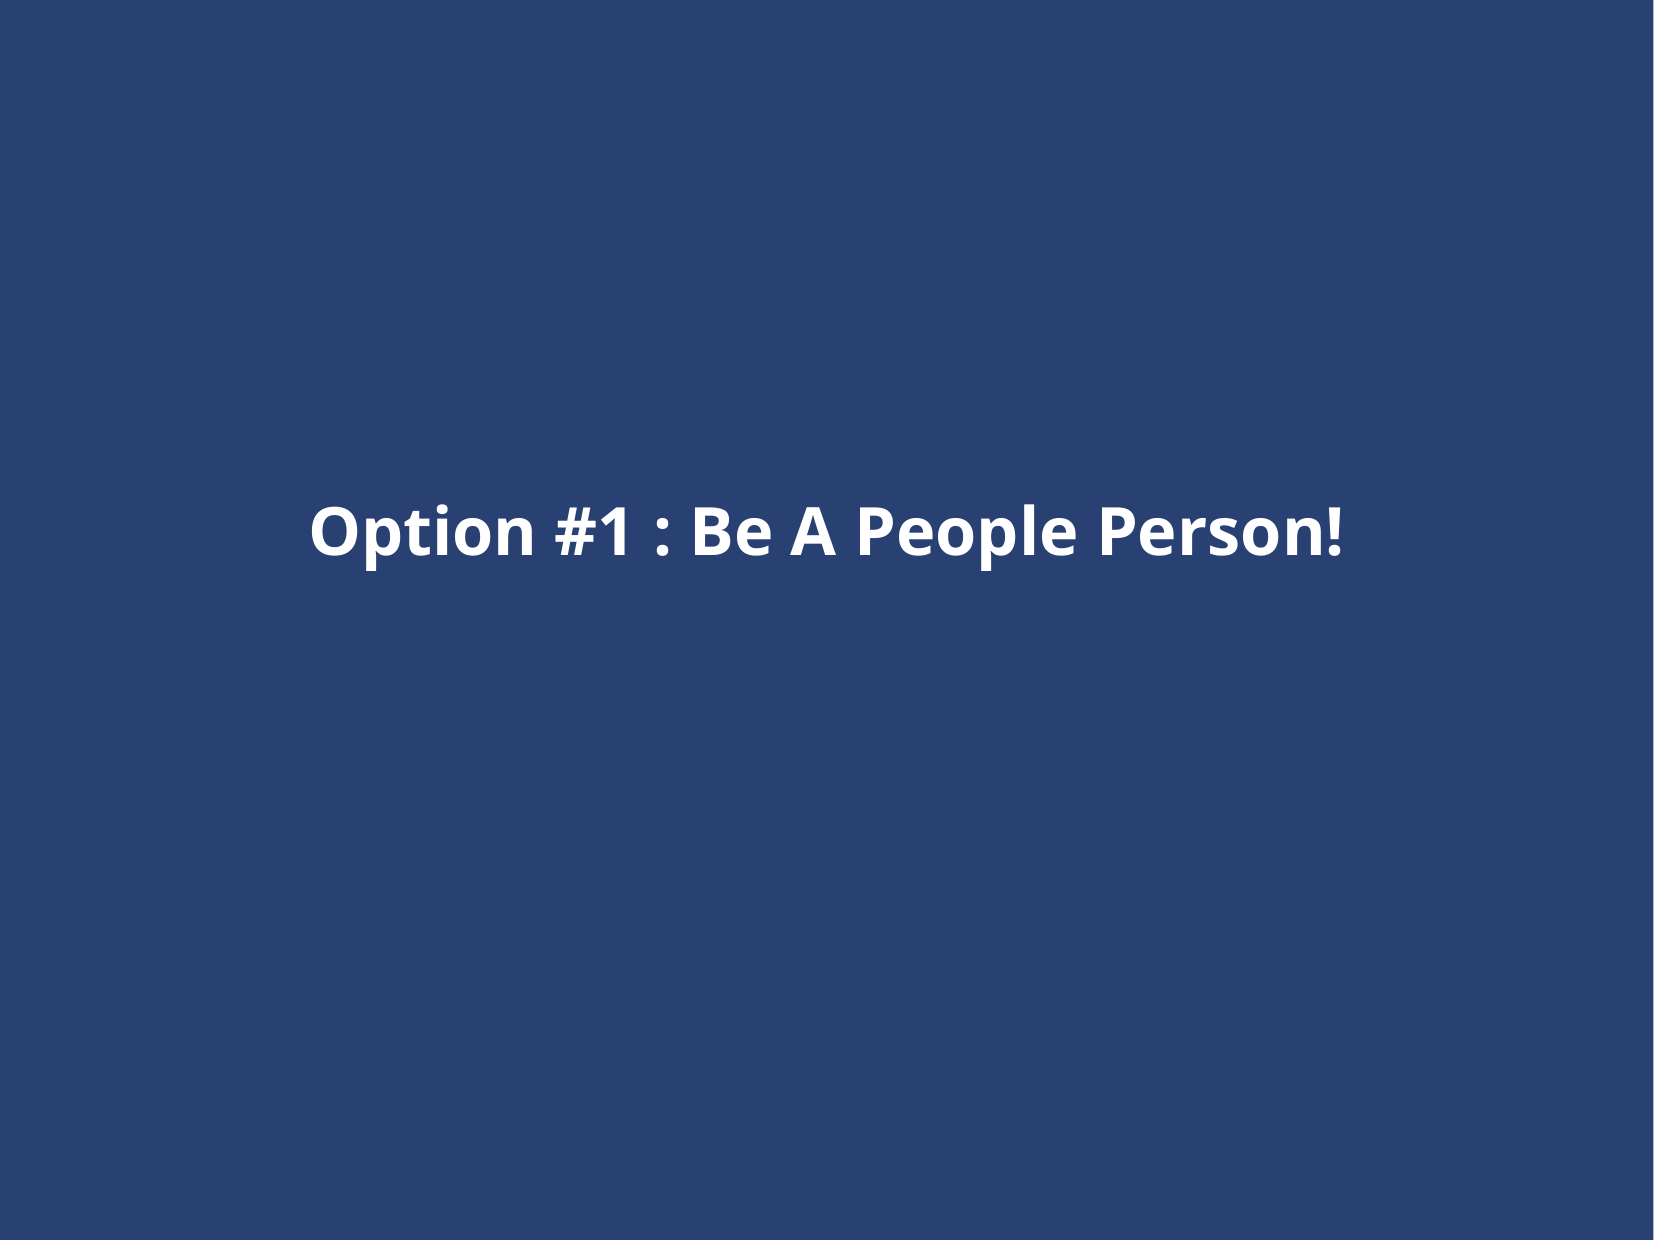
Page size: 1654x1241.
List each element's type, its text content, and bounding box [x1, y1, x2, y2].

subtitle Option #1 : Be A People Person! [82, 49, 1571, 1109]
